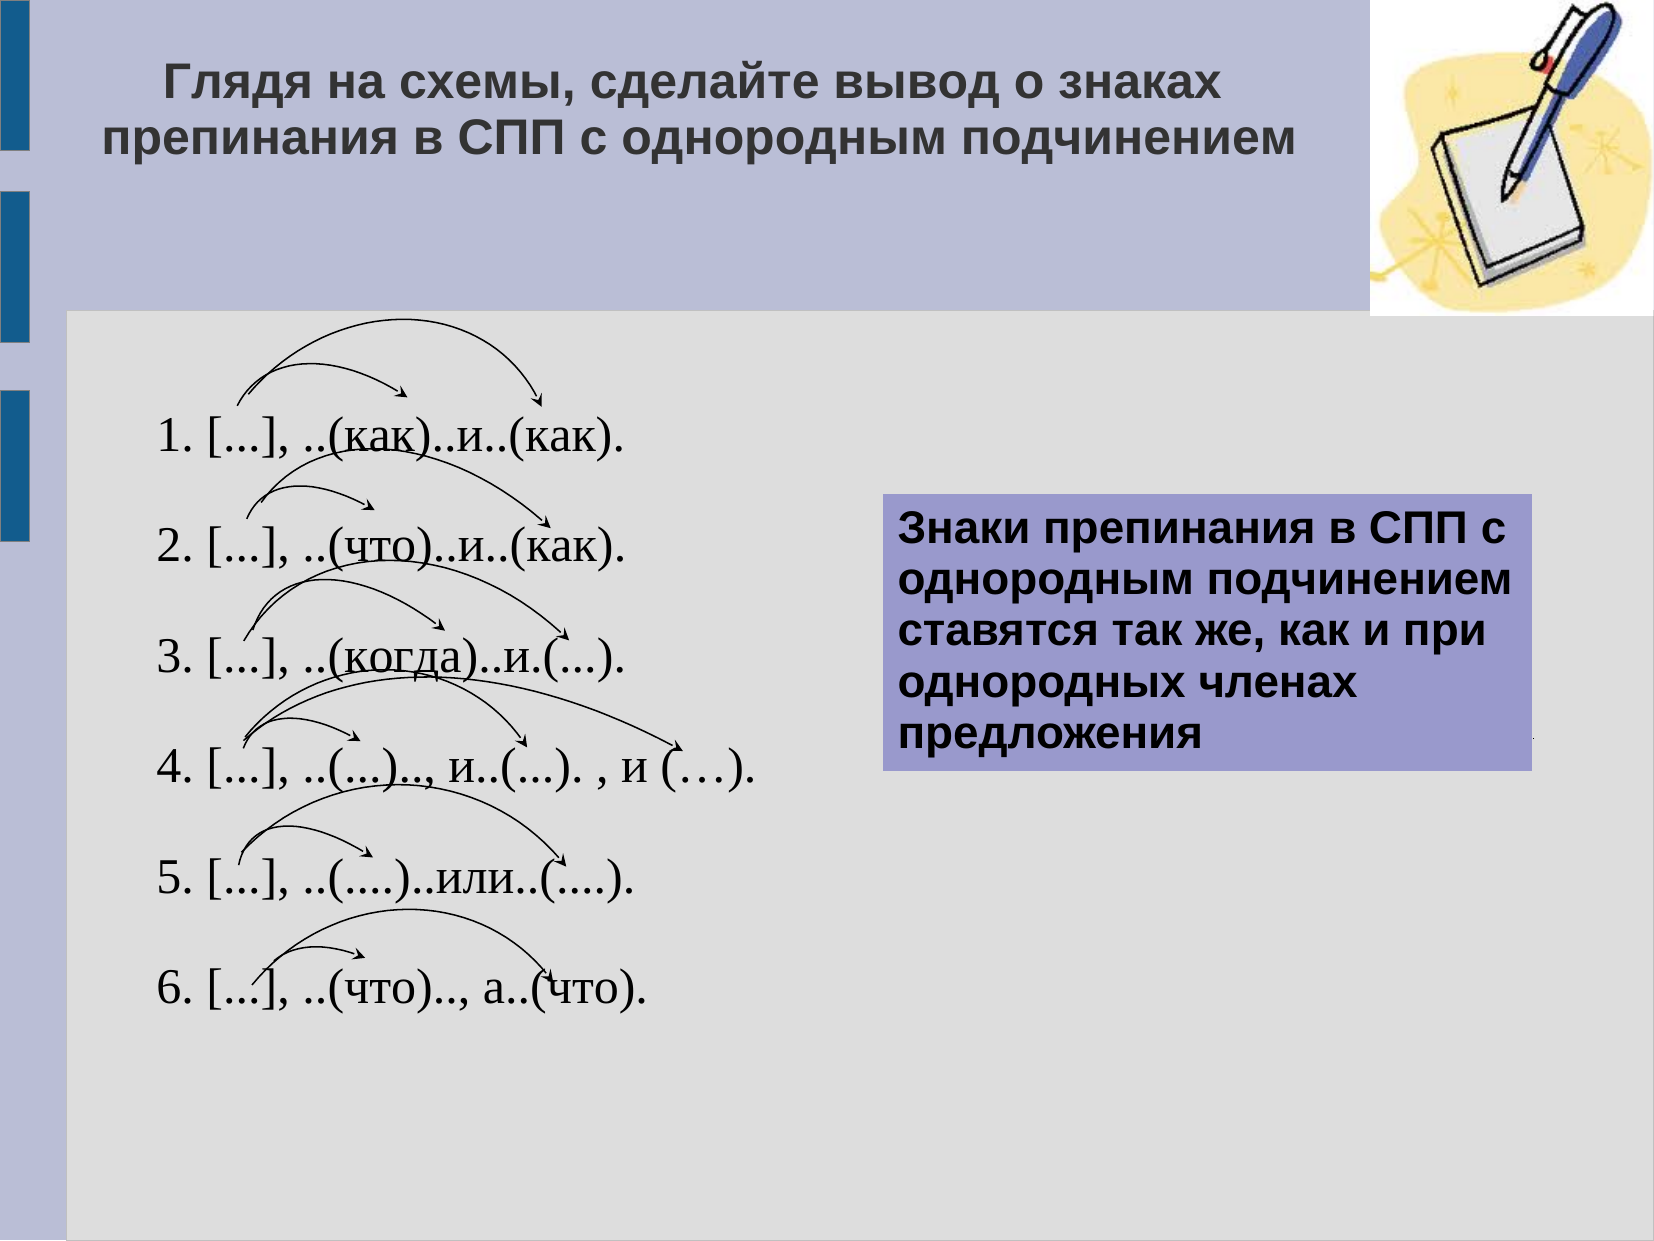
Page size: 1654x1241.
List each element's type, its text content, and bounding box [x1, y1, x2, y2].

table_header Знаки препинания в СПП с однородным подчинением ставятся так же, как и при однородных членах предложения [883, 494, 1532, 771]
title Глядя на схемы, сделайте вывод о знаках препинания в СПП с однородным подчинением [0, 5, 1370, 213]
picture [1370, 0, 1654, 316]
subtitle 1. [...], ..(как)..и..(как). 2. [...], ..(что)..и..(как). 3. [...], ..(когда)..и.(...). 4. [...], ..(...).., и..(...). , и (…). 5. [...], ..(....)..или..(....). 6. [...], ..(что).., а..(что). [82, 271, 1534, 1205]
